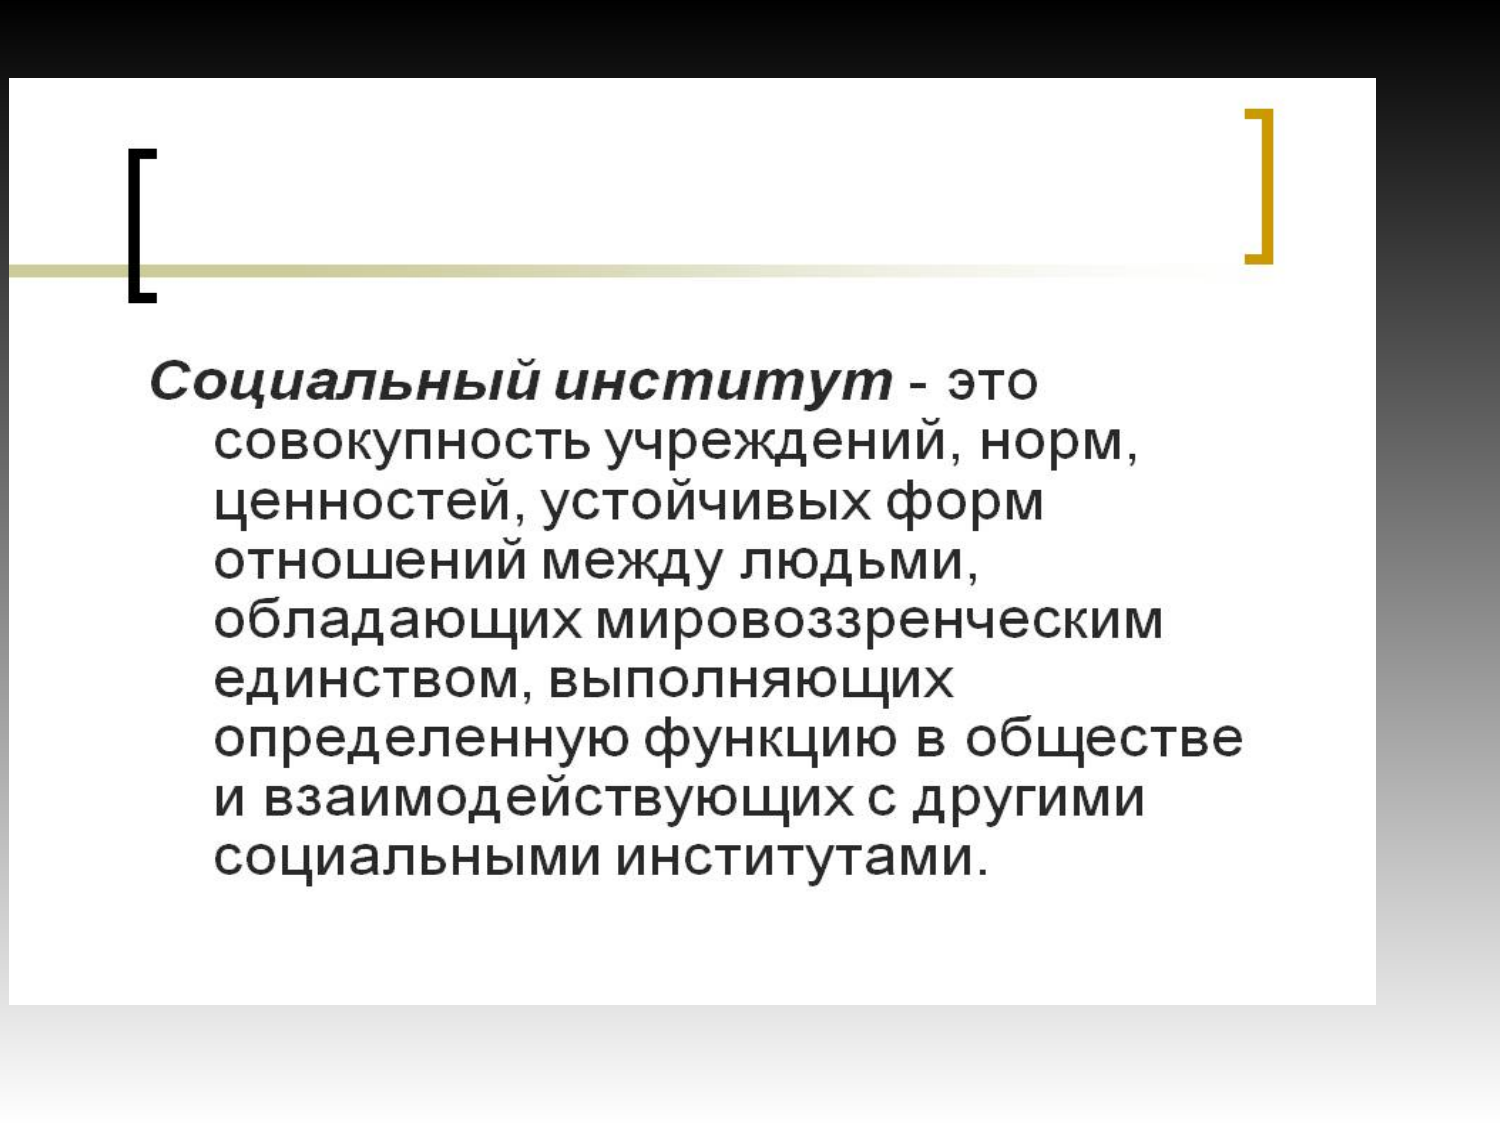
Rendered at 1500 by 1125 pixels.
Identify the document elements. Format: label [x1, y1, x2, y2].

title [75, 45, 1425, 233]
picture [9, 78, 1376, 1005]
